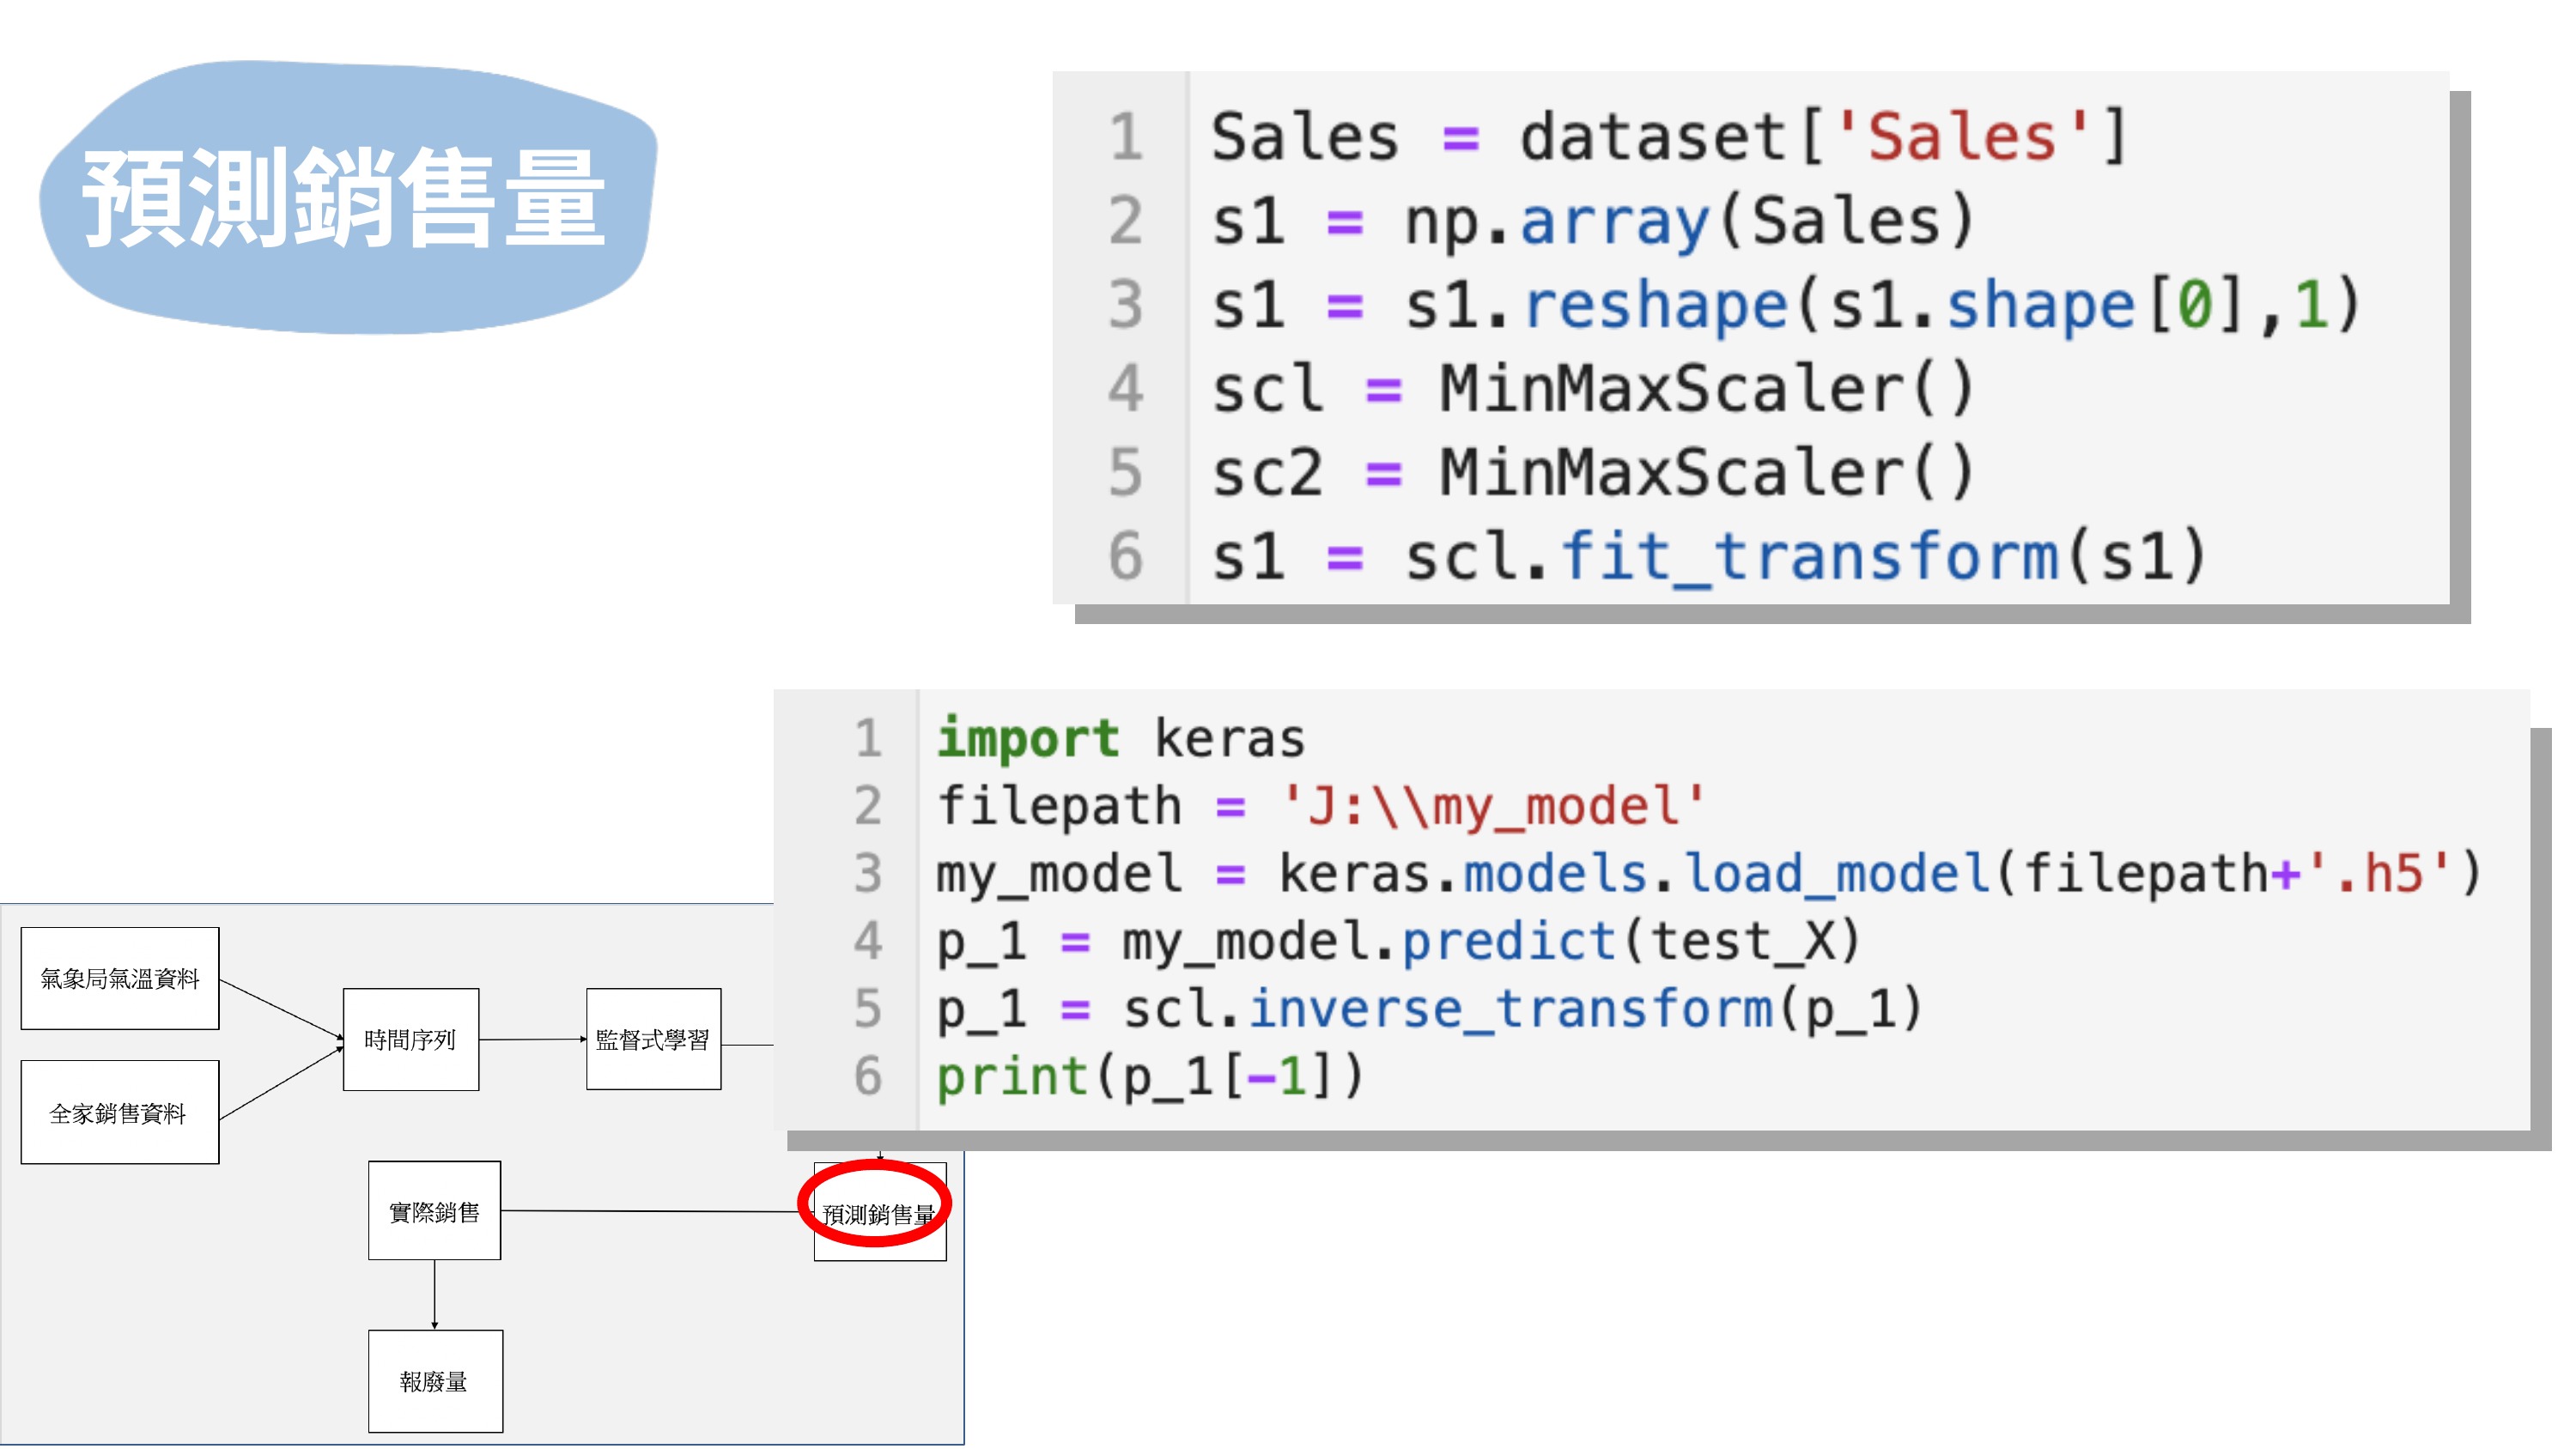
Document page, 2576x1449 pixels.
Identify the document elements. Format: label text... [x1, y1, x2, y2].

picture [0, 689, 2530, 1445]
picture [1053, 71, 2450, 604]
text_box [1075, 91, 2471, 624]
text_box [787, 728, 2552, 1151]
picture [30, 54, 665, 338]
text_box 預測銷售量 [67, 124, 629, 268]
